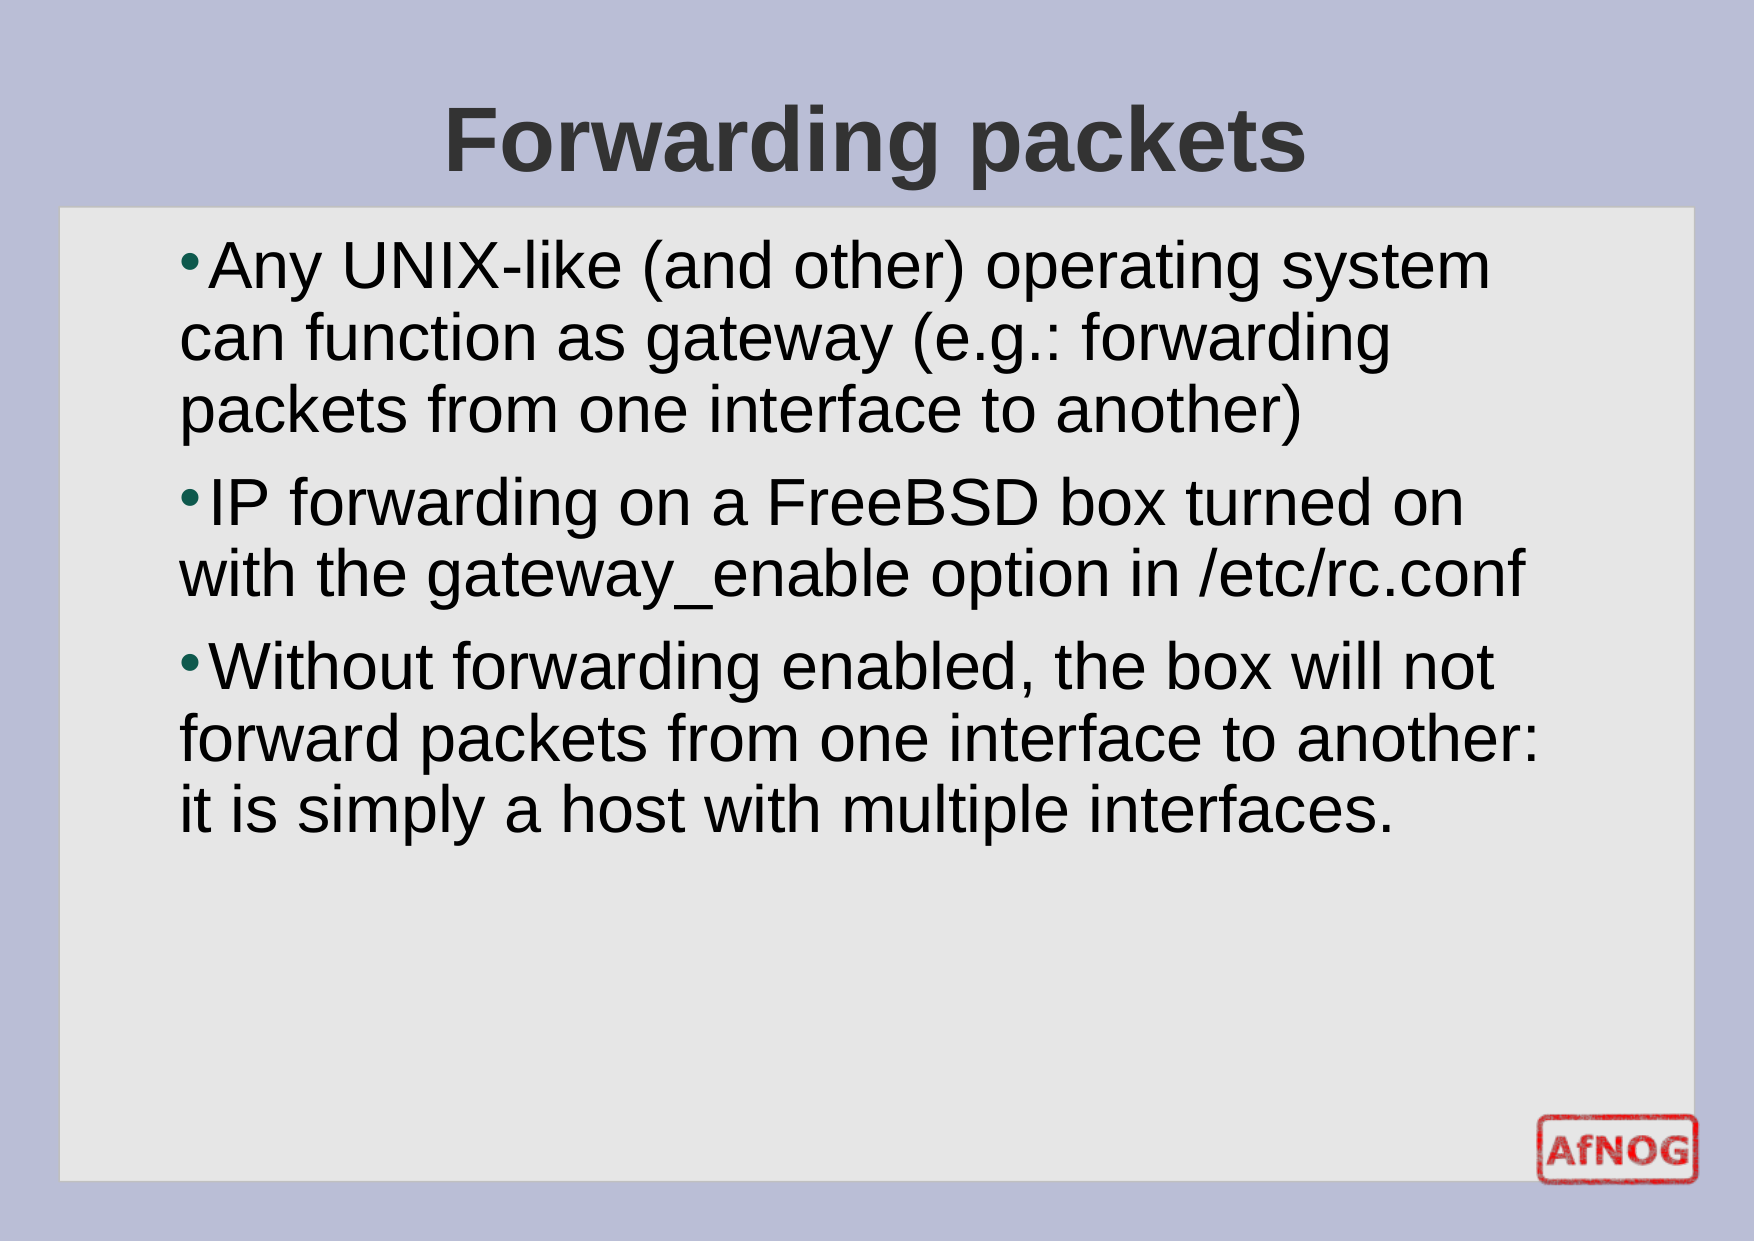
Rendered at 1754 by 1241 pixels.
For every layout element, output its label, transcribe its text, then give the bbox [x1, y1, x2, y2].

list Any UNIX-like (and other) operating system can function as gateway (e.g.: forwarding packets from one interface to another) IP forwarding on a FreeBSD box turned on with the gateway_enable option in /etc/rc.conf Without forwarding enabled, the box will not forward packets from one interface to another: it is simply a host with multiple interfaces. [179, 231, 1576, 1102]
text_box [59, 285, 1695, 1182]
picture [1535, 1112, 1701, 1188]
title Forwarding packets [59, 0, 1695, 285]
